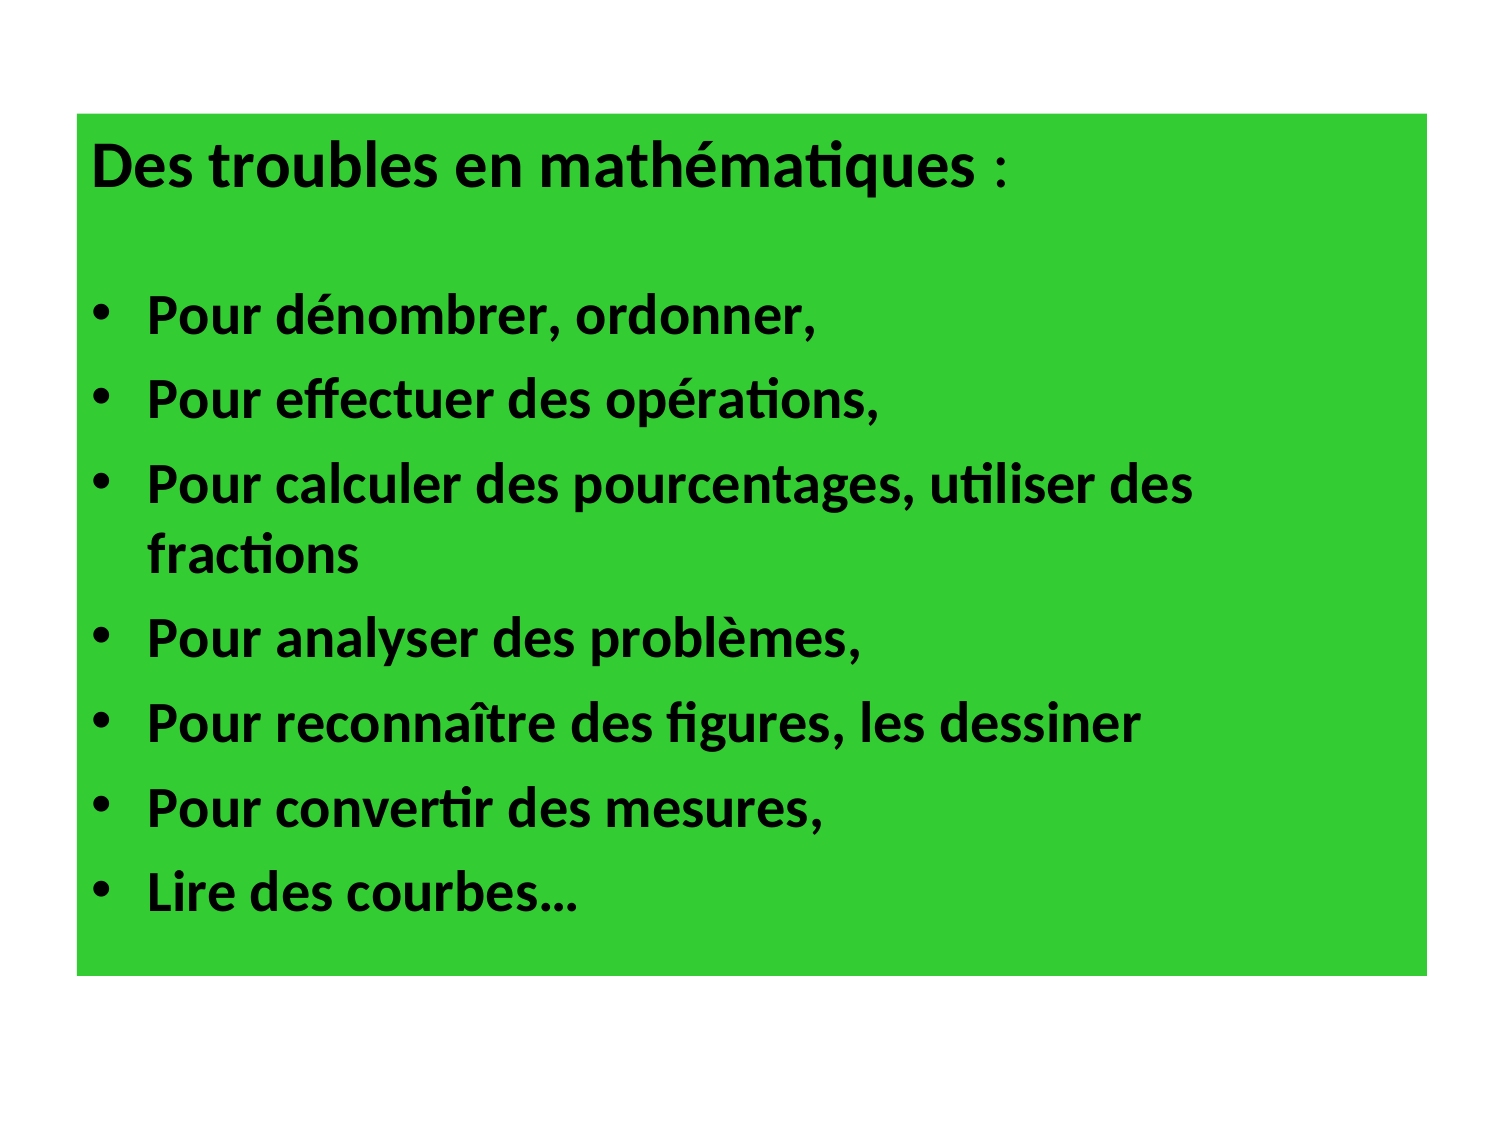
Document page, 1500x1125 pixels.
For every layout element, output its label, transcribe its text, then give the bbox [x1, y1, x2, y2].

list Des troubles en mathématiques : Pour dénombrer, ordonner, Pour effectuer des opérations, Pour calculer des pourcentages, utiliser des fractions Pour analyser des problèmes, Pour reconnaître des figures, les dessiner Pour convertir des mesures, Lire des courbes… [76, 113, 1427, 976]
